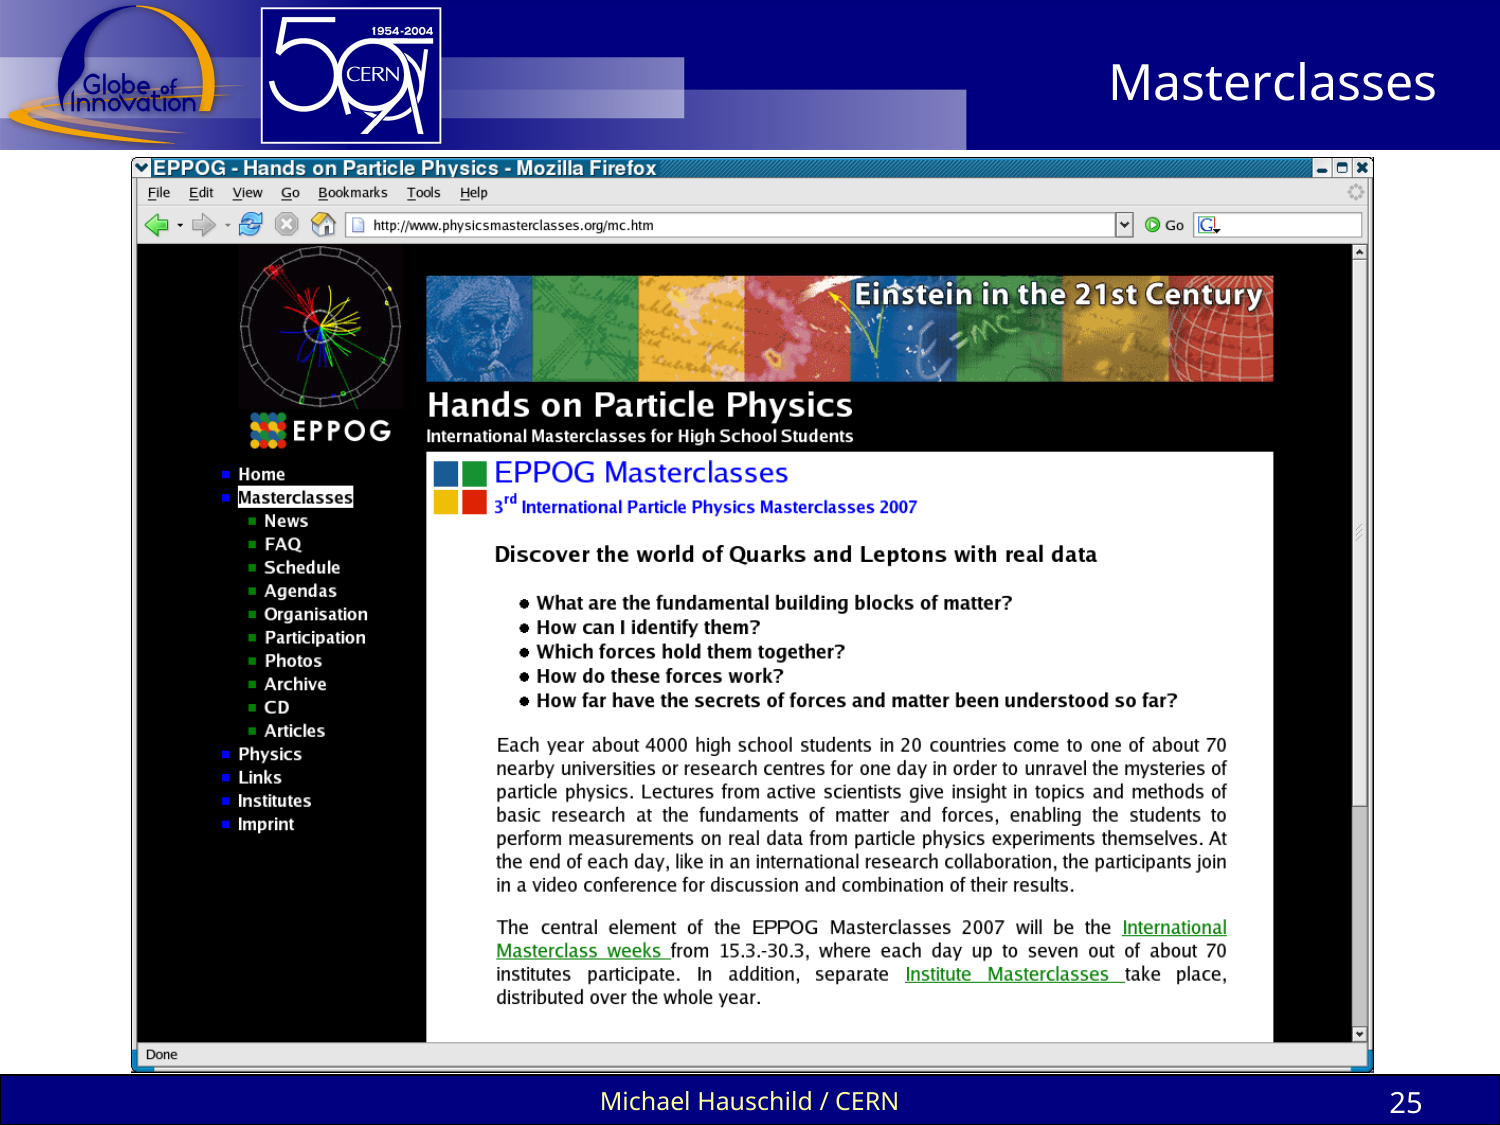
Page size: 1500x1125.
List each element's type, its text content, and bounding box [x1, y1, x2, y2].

title Masterclasses [450, 37, 1438, 126]
picture [131, 157, 1374, 1073]
picture [0, 0, 1500, 150]
